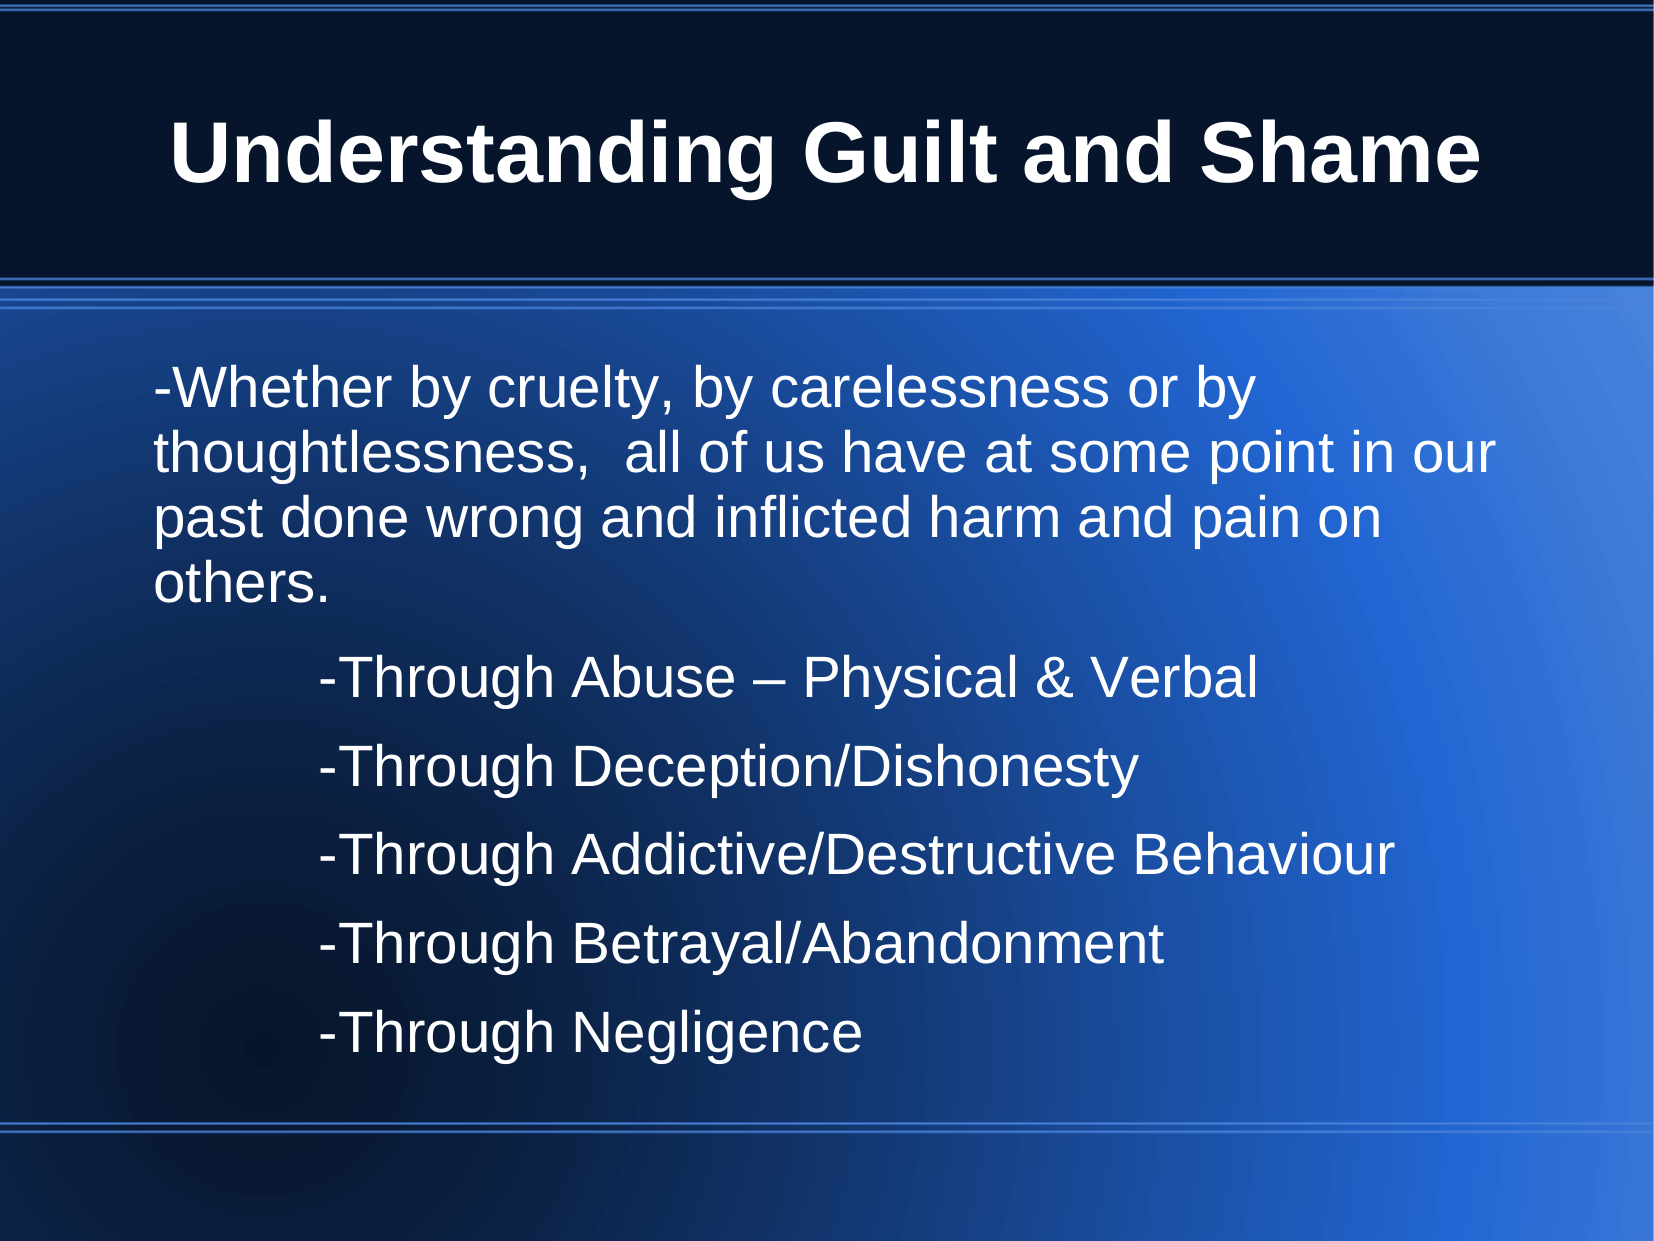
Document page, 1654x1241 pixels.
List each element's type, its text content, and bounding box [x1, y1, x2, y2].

list -Whether by cruelty, by carelessness or by thoughtlessness, all of us have at some point in our past done wrong and inflicted harm and pain on others. -Through Abuse – Physical & Verbal -Through Deception/Dishonesty -Through Addictive/Destructive Behaviour -Through Betrayal/Abandonment -Through Negligence [82, 355, 1571, 1063]
picture [0, 0, 1654, 1241]
title Understanding Guilt and Shame [82, 49, 1571, 257]
